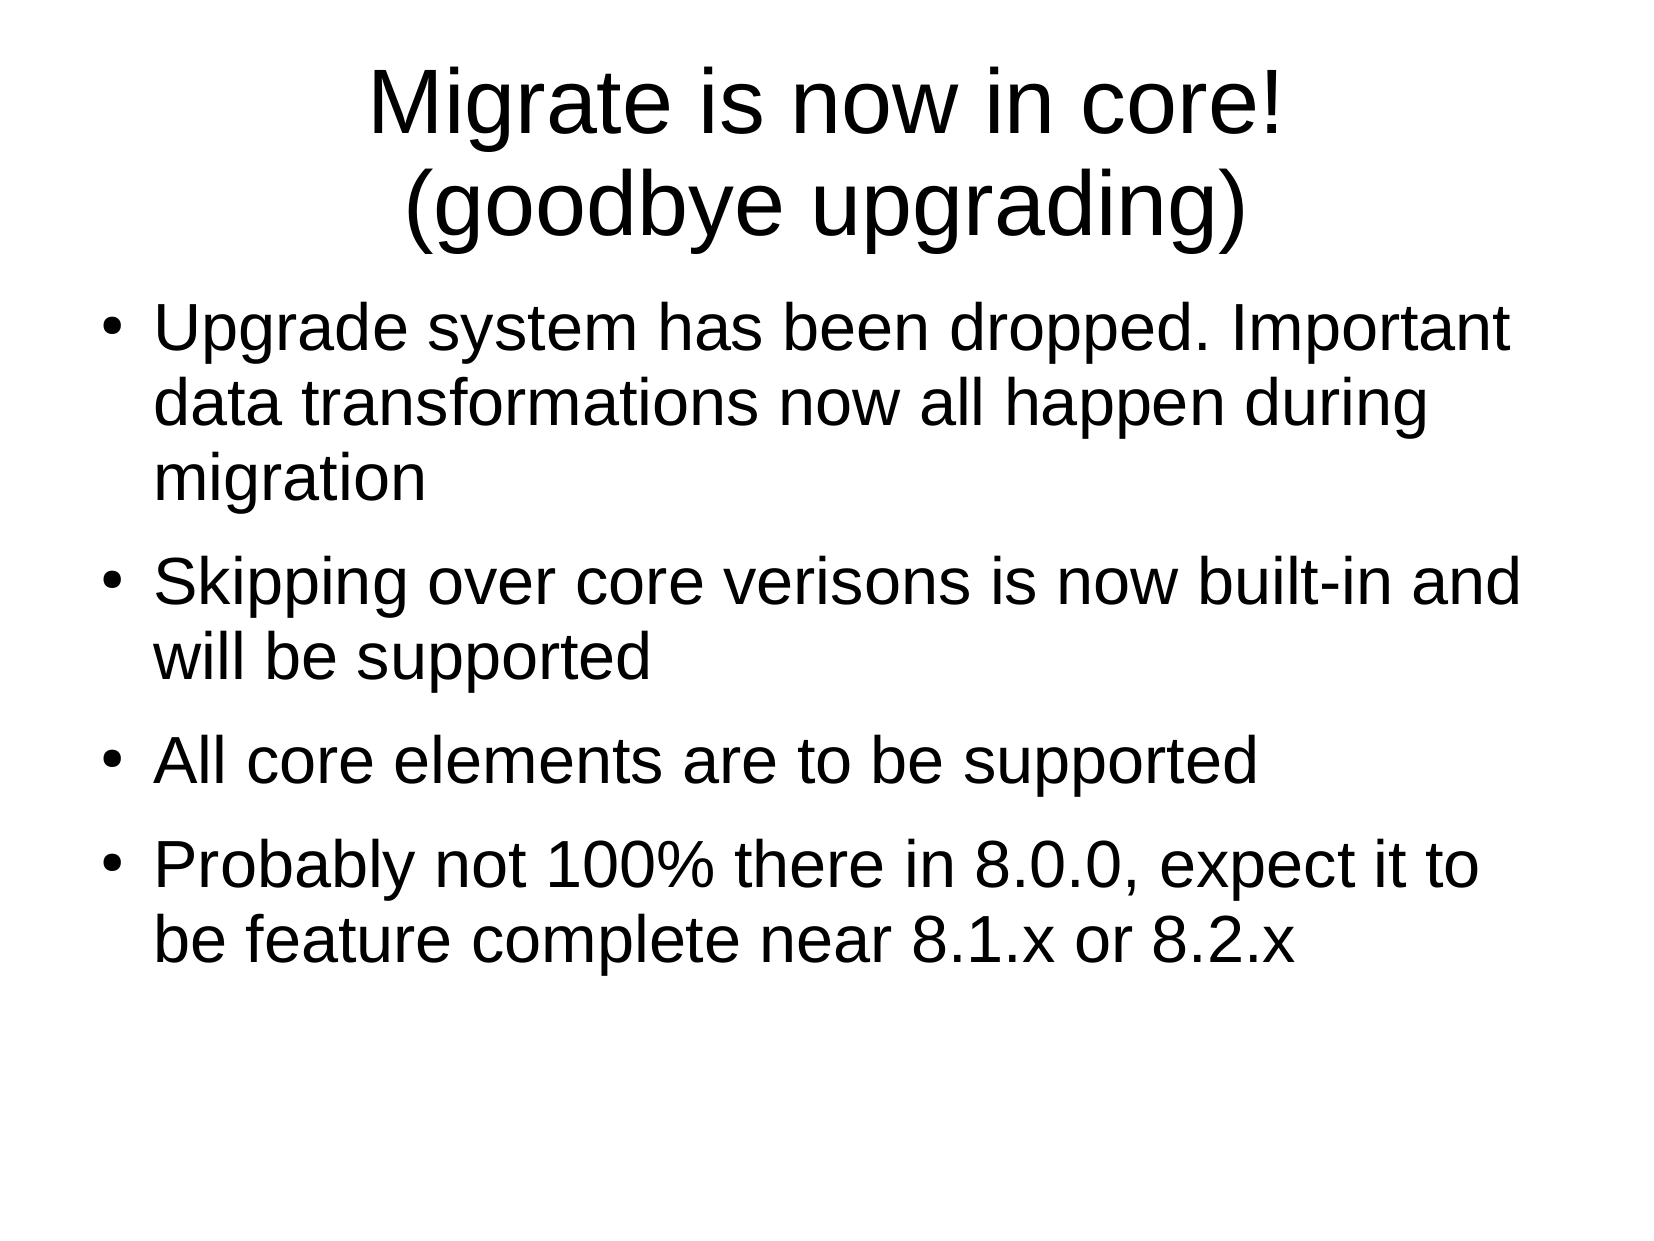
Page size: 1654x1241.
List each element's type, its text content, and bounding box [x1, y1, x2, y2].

list Upgrade system has been dropped. Important data transformations now all happen during migration Skipping over core verisons is now built-in and will be supported All core elements are to be supported Probably not 100% there in 8.0.0, expect it to be feature complete near 8.1.x or 8.2.x [82, 290, 1538, 1010]
title Migrate is now in core! (goodbye upgrading) [82, 49, 1571, 257]
